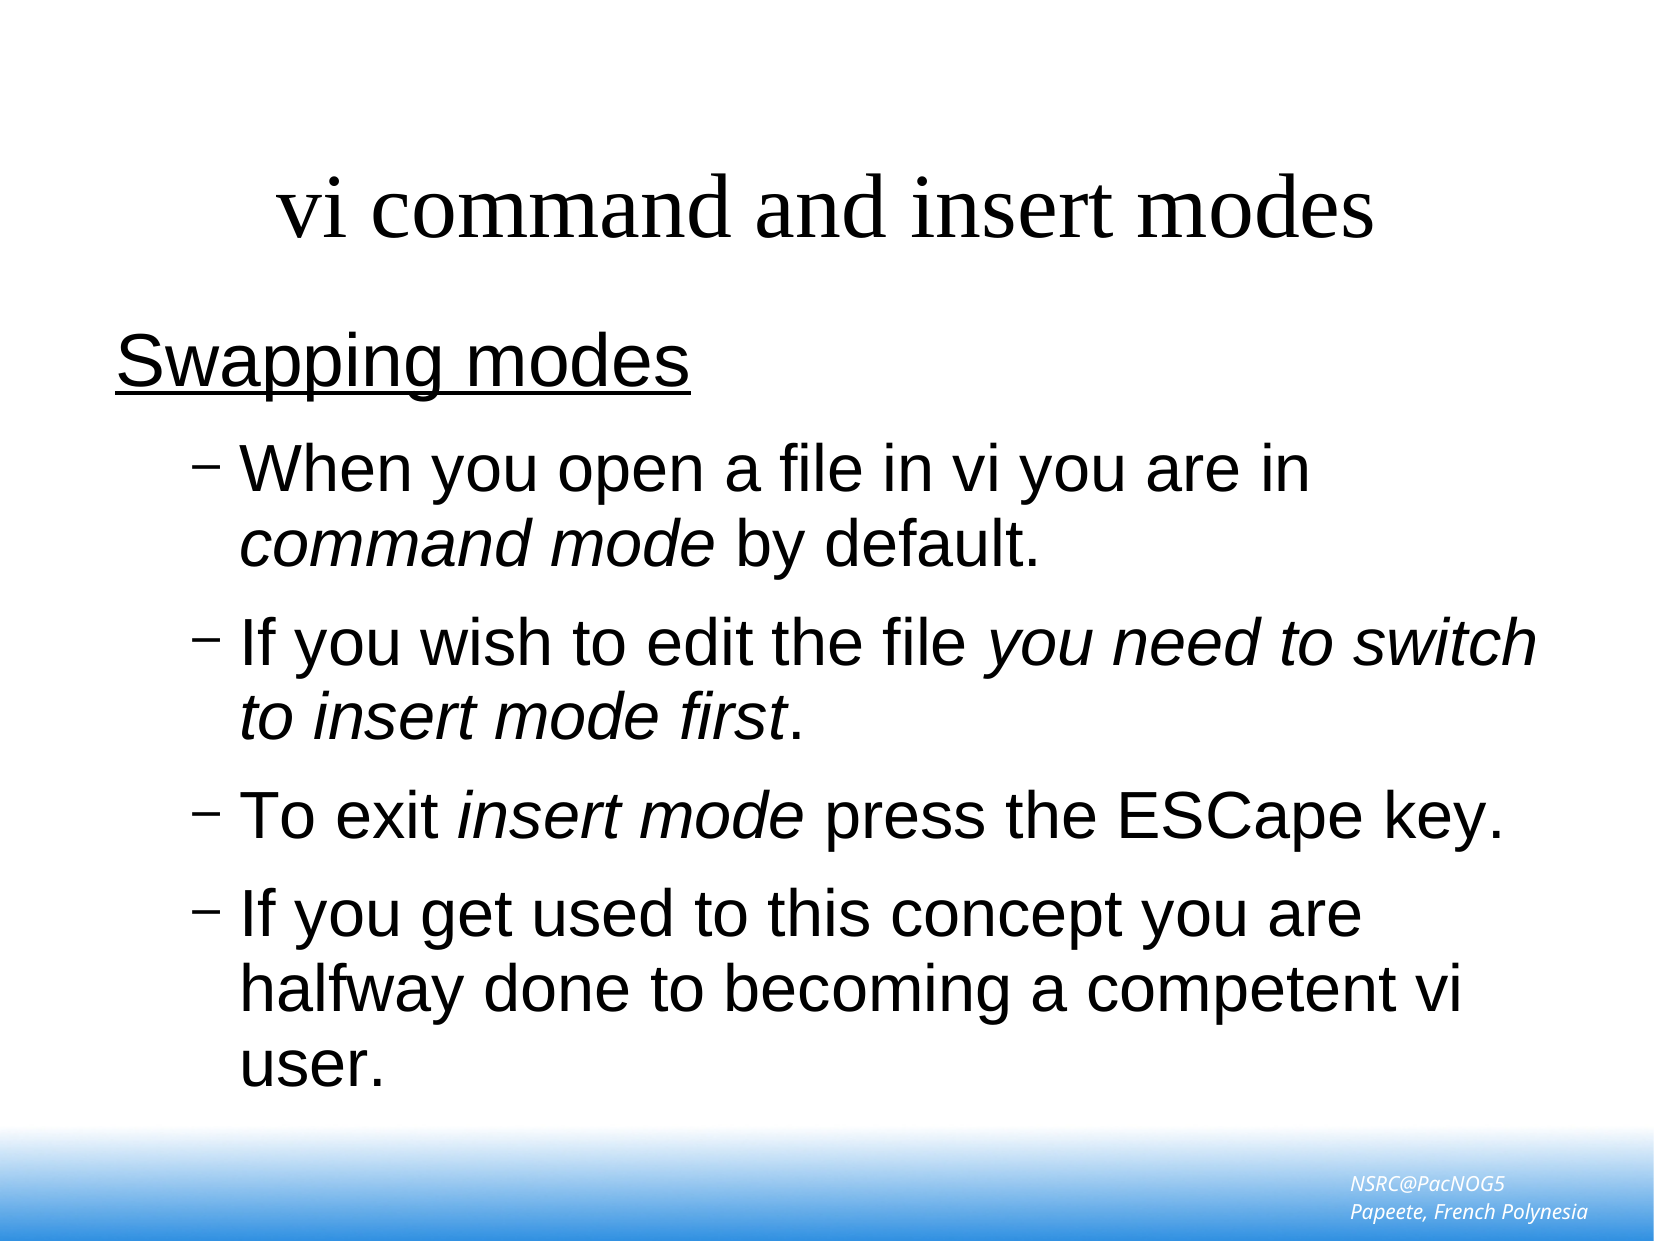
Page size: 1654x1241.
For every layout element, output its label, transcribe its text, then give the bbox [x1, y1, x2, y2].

title vi command and insert modes [121, 102, 1534, 311]
picture [0, 1124, 1654, 1241]
list Swapping modes When you open a file in vi you are in command mode by default. If you wish to edit the file you need to switch to insert mode first. To exit insert mode press the ESCape key. If you get used to this concept you are halfway done to becoming a competent vi user. [97, 327, 1576, 1117]
